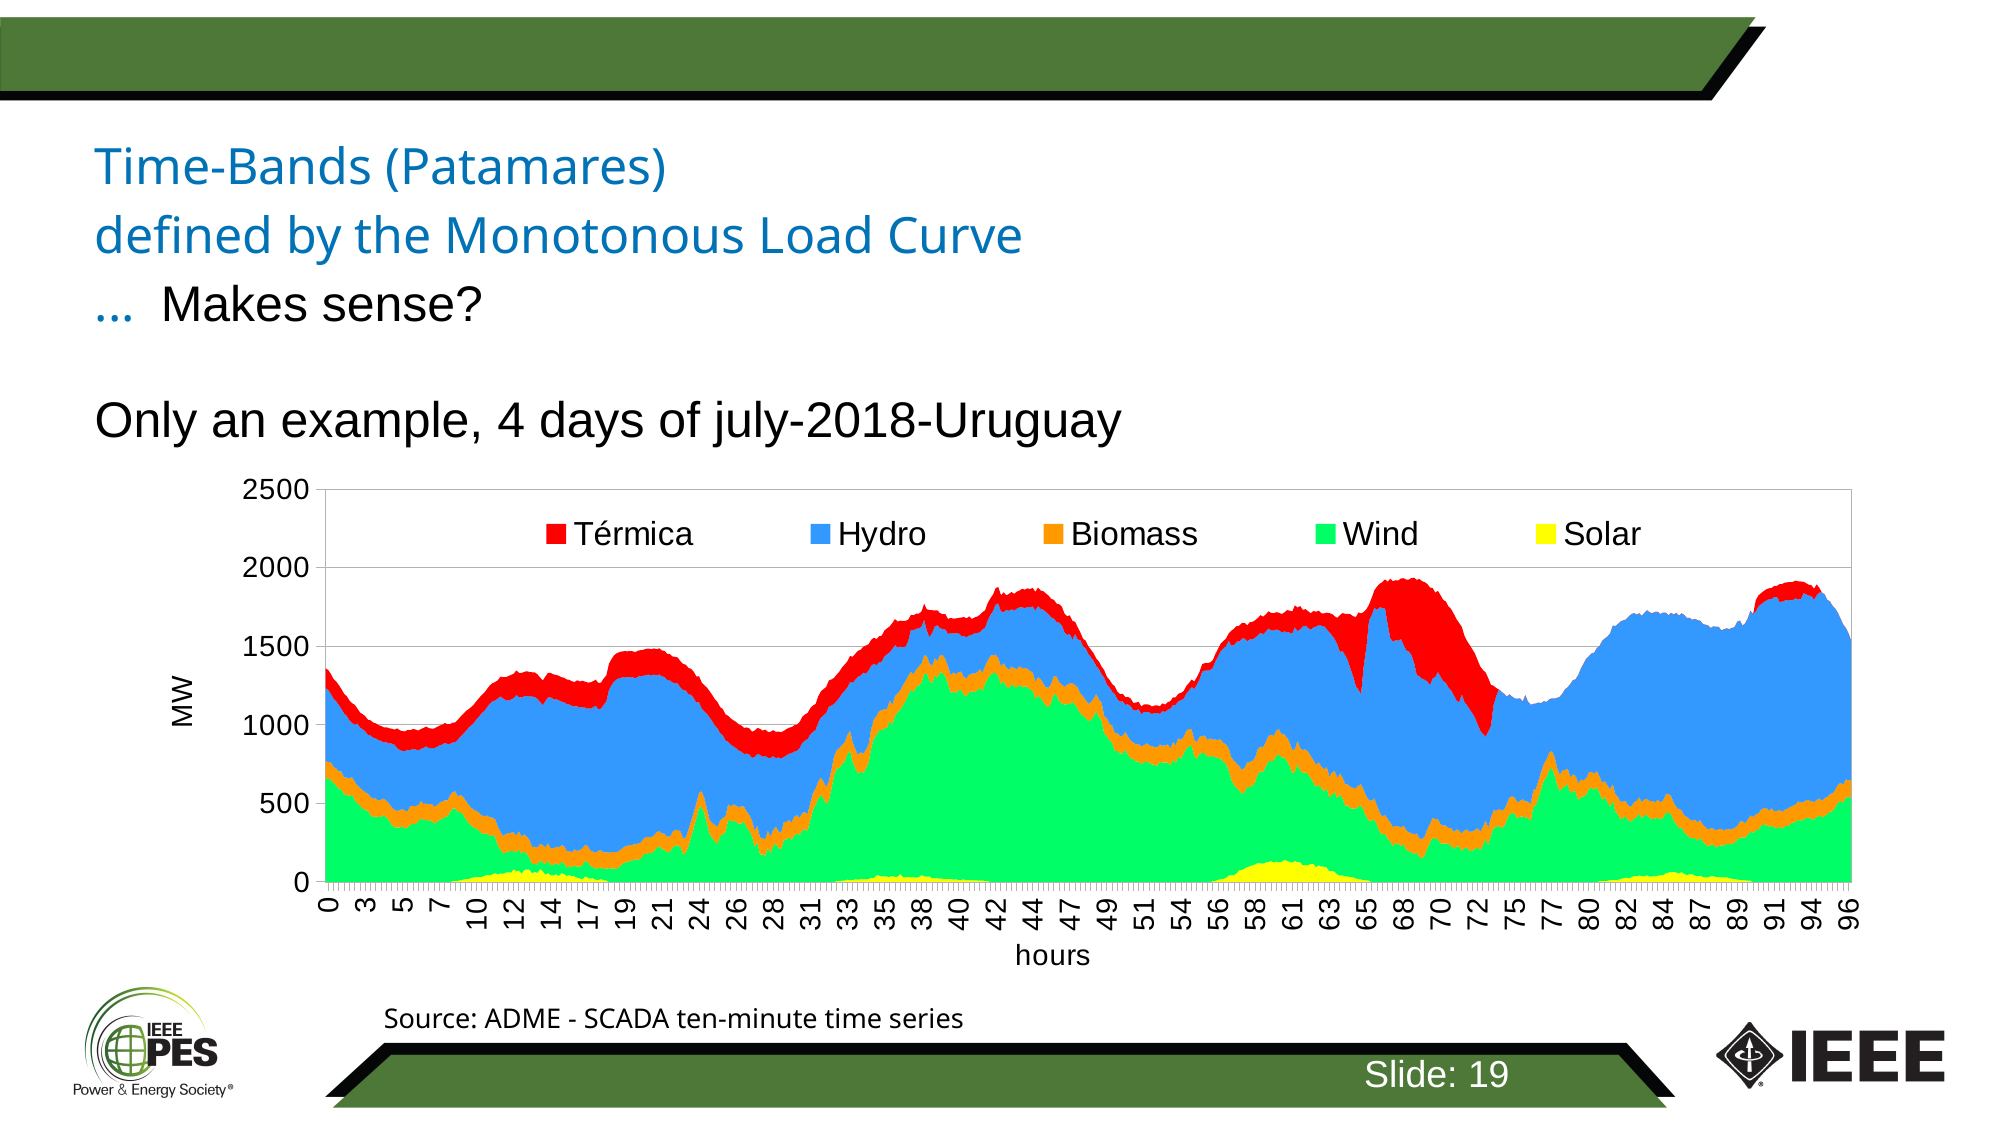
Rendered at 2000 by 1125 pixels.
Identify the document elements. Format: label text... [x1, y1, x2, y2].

picture [0, 0, 2000, 1125]
title Time-Bands (Patamares) defined by the Monotonous Load Curve ... Makes sense? Only an example, 4 days of july-2018-Uruguay [94, 146, 1772, 433]
text_box Source: ADME - SCADA ten-minute time series [369, 992, 1501, 1048]
chart [141, 460, 1898, 981]
